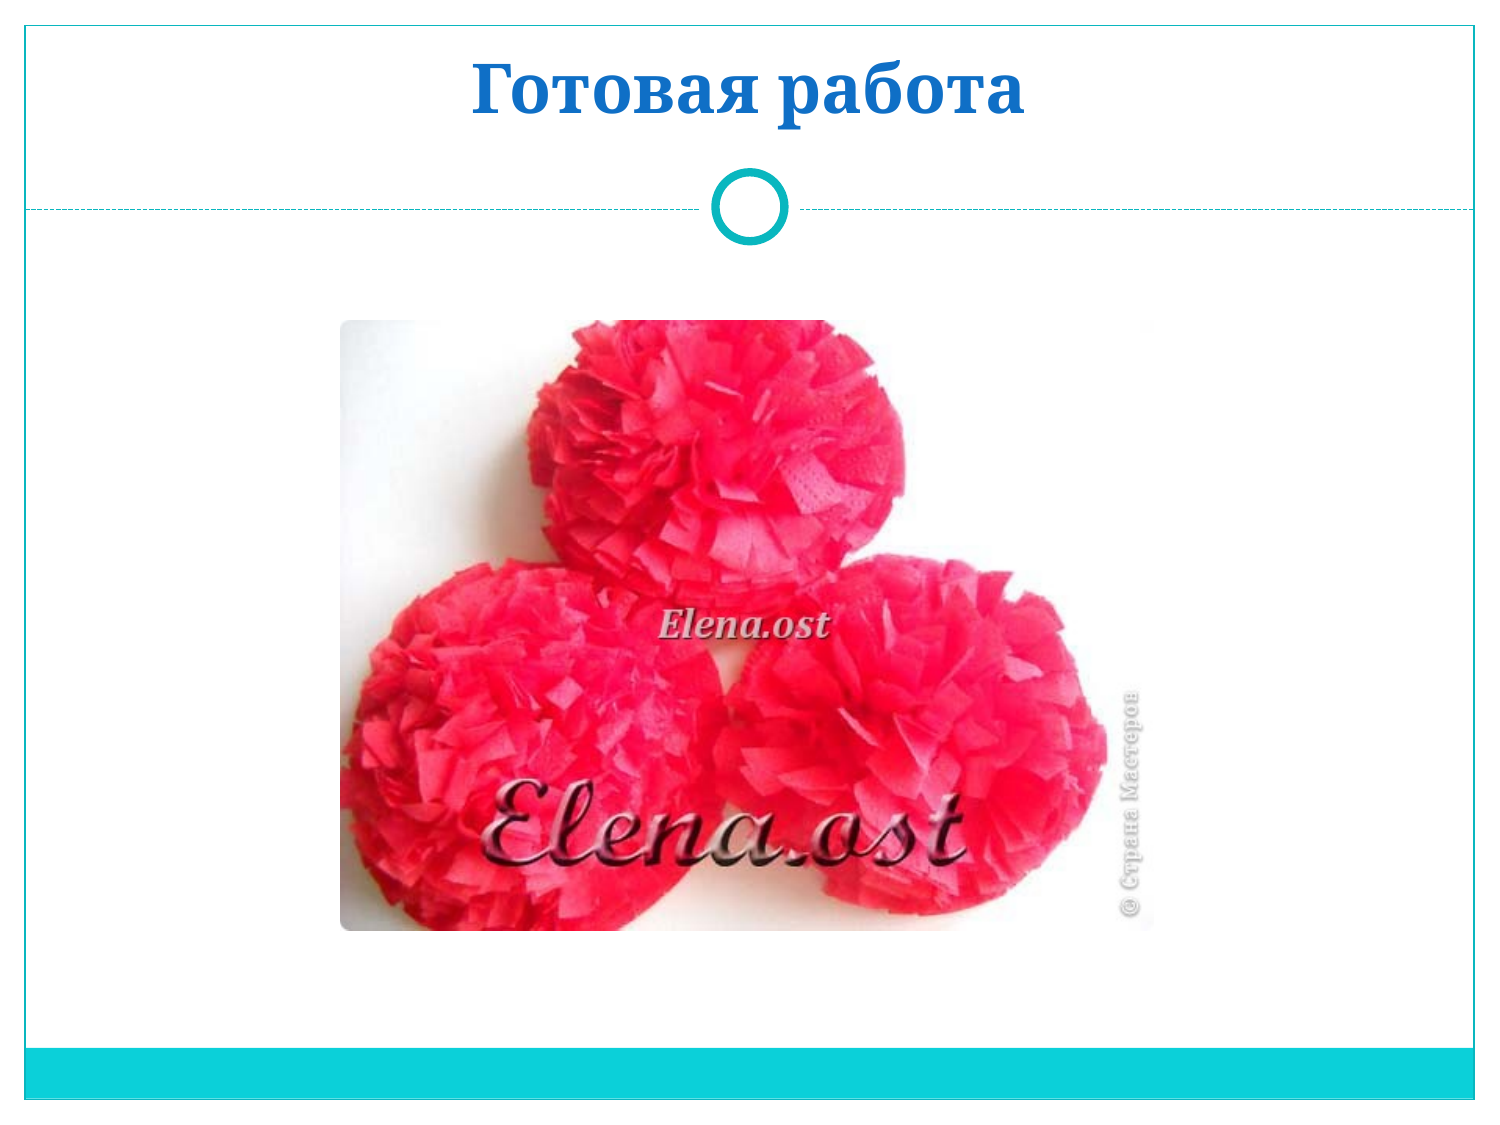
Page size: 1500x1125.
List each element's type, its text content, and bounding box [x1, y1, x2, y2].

picture [340, 320, 1154, 931]
title Готовая работа [49, 37, 1450, 162]
